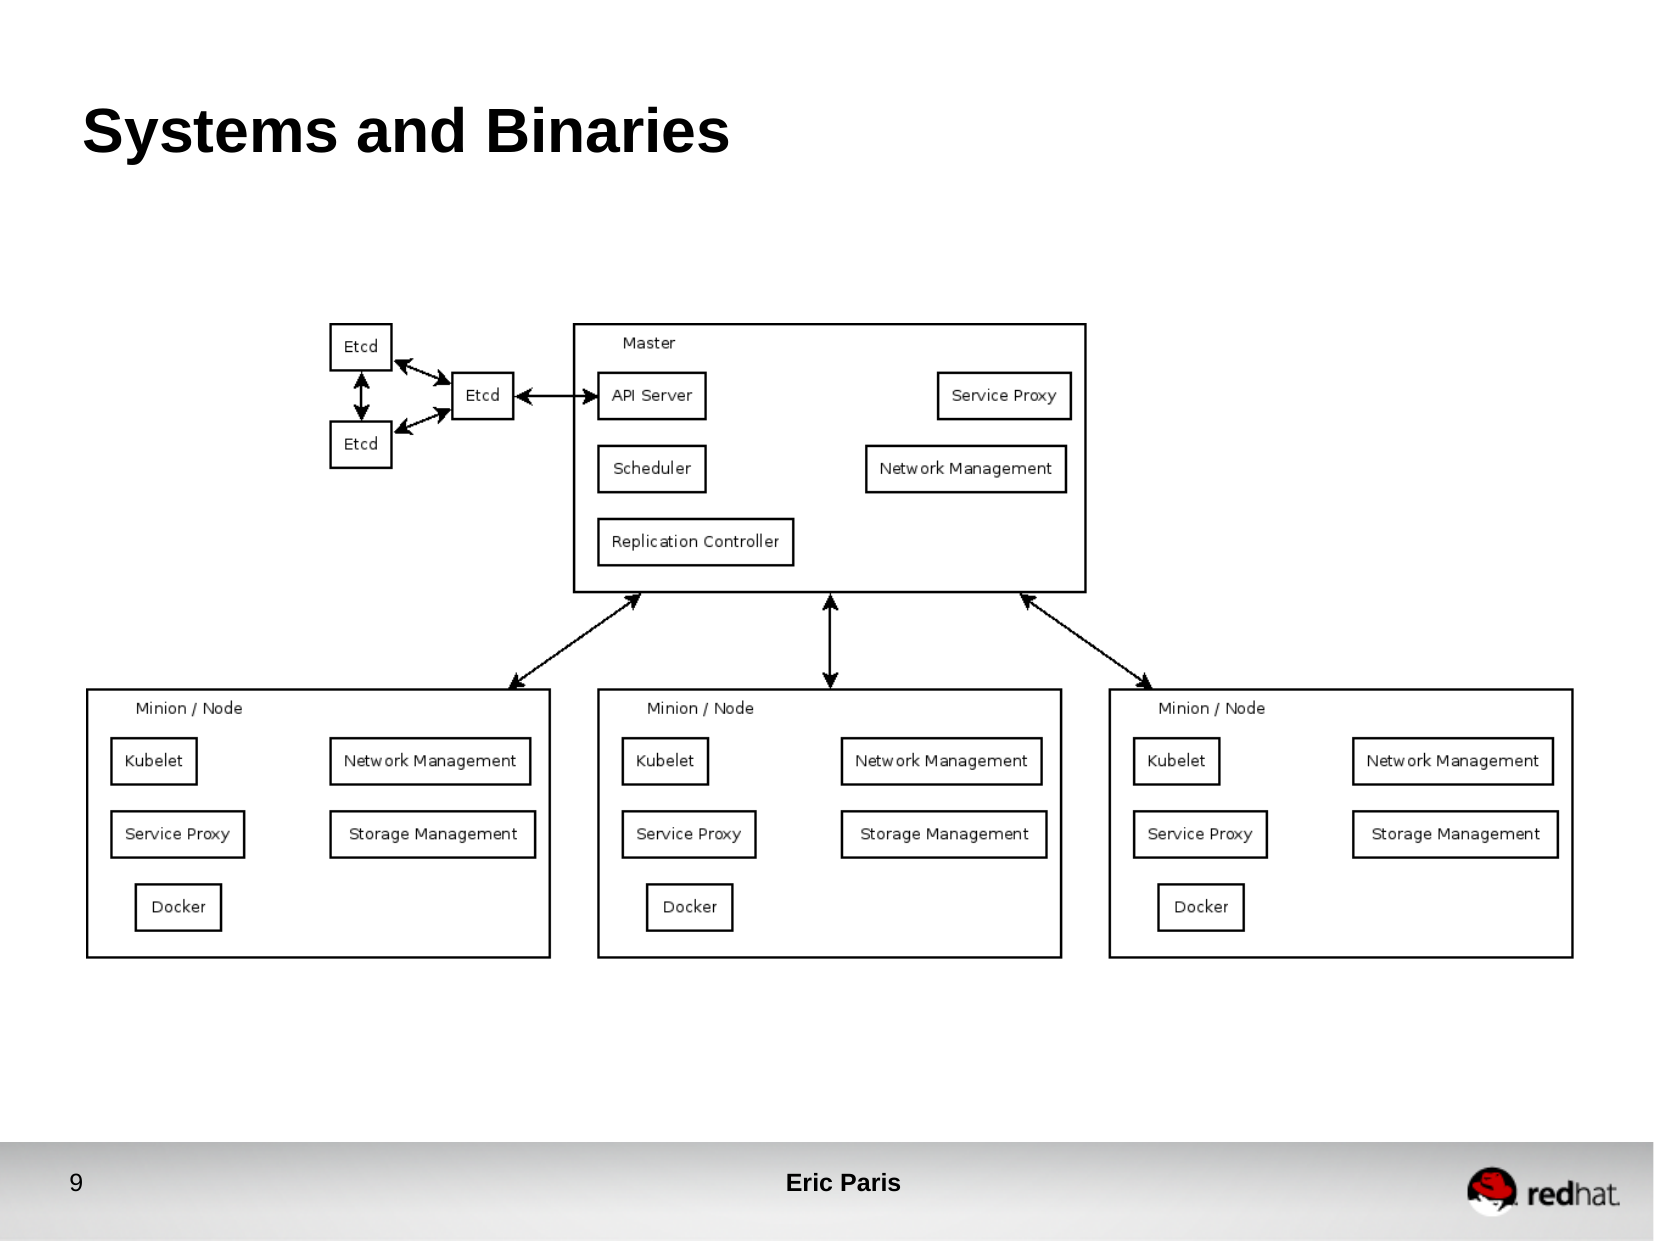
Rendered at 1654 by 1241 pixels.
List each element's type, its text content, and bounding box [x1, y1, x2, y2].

picture [86, 323, 1575, 960]
title Systems and Binaries [82, 37, 1571, 226]
picture [0, 1142, 1654, 1241]
